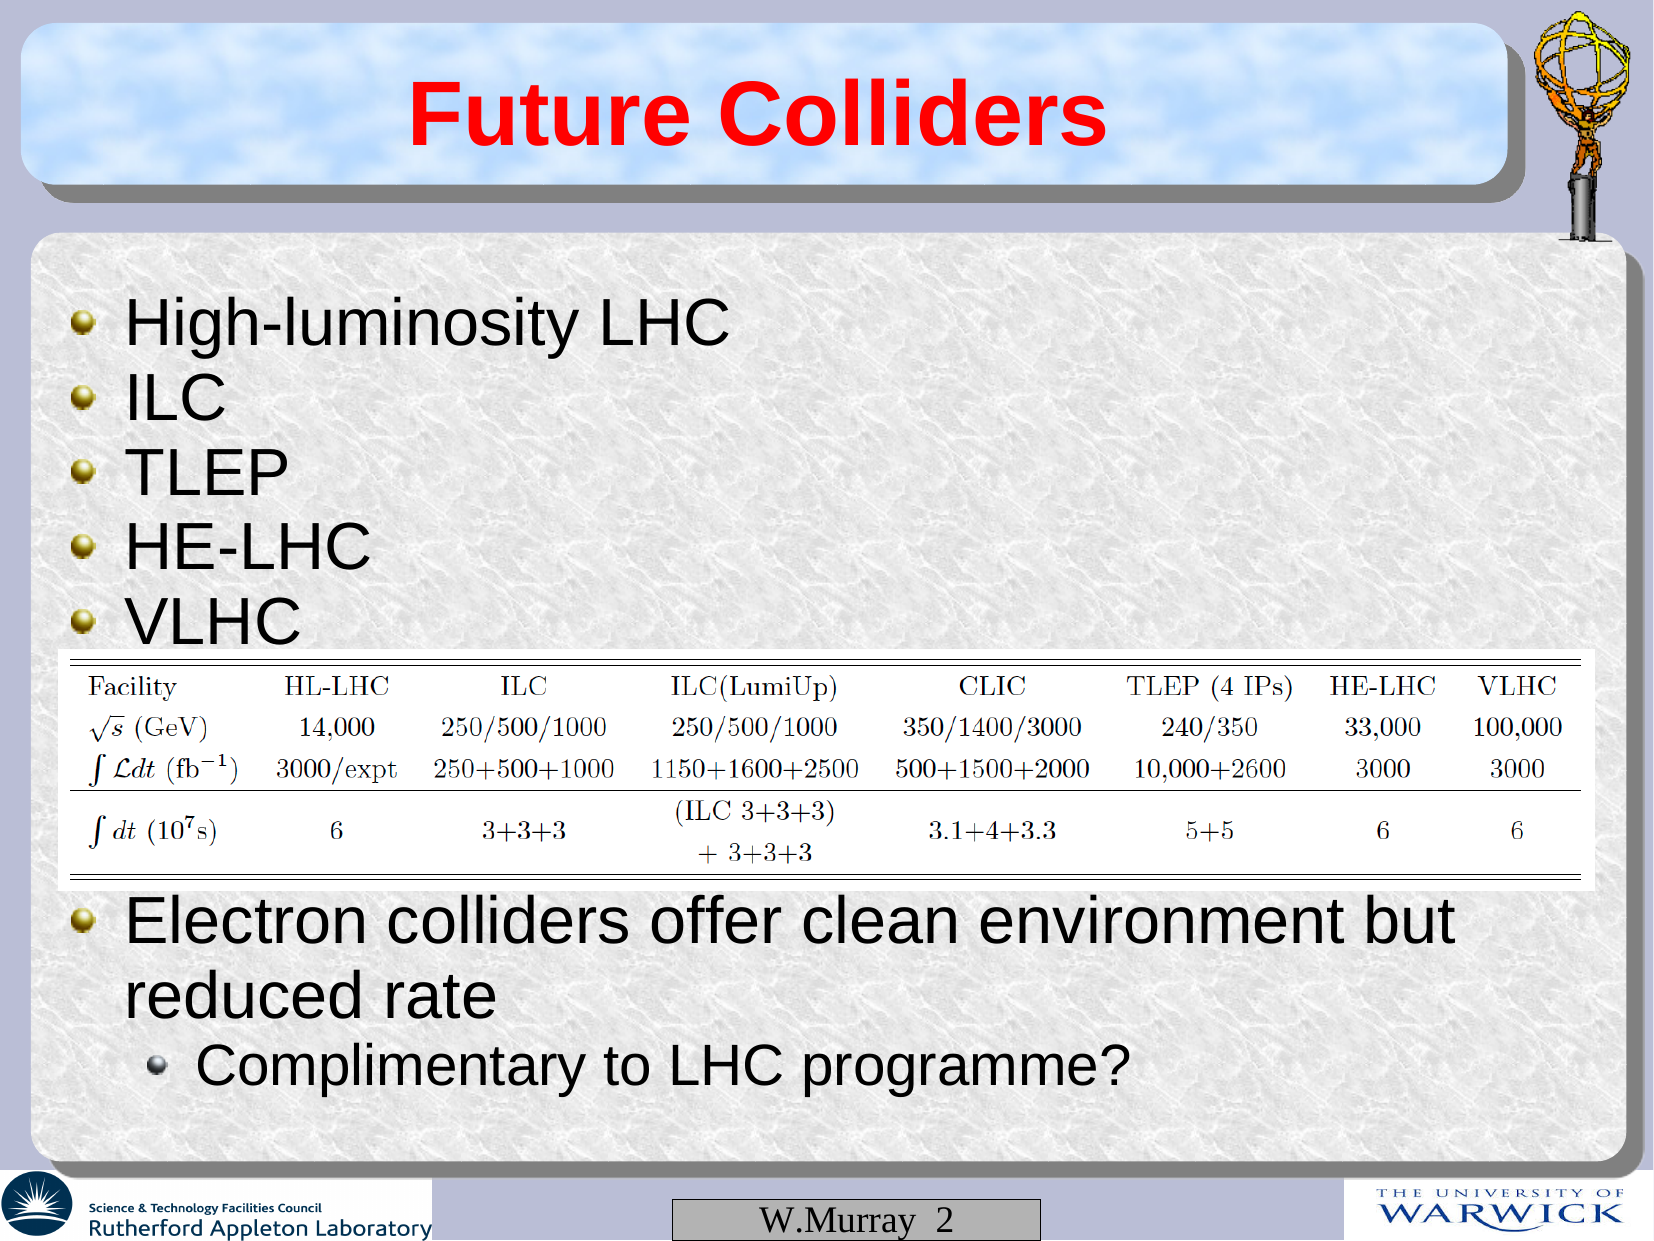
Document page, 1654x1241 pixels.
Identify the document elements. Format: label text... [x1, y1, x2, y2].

title Future Colliders [29, 39, 1489, 190]
picture [0, 1170, 432, 1241]
list High-luminosity LHC ILC TLEP HE-LHC VLHC Electron colliders offer clean environment but reduced rate Complimentary to LHC programme? [53, 285, 1588, 1193]
picture [1344, 1170, 1654, 1241]
picture [30, 0, 1654, 1162]
picture [20, 22, 1508, 181]
